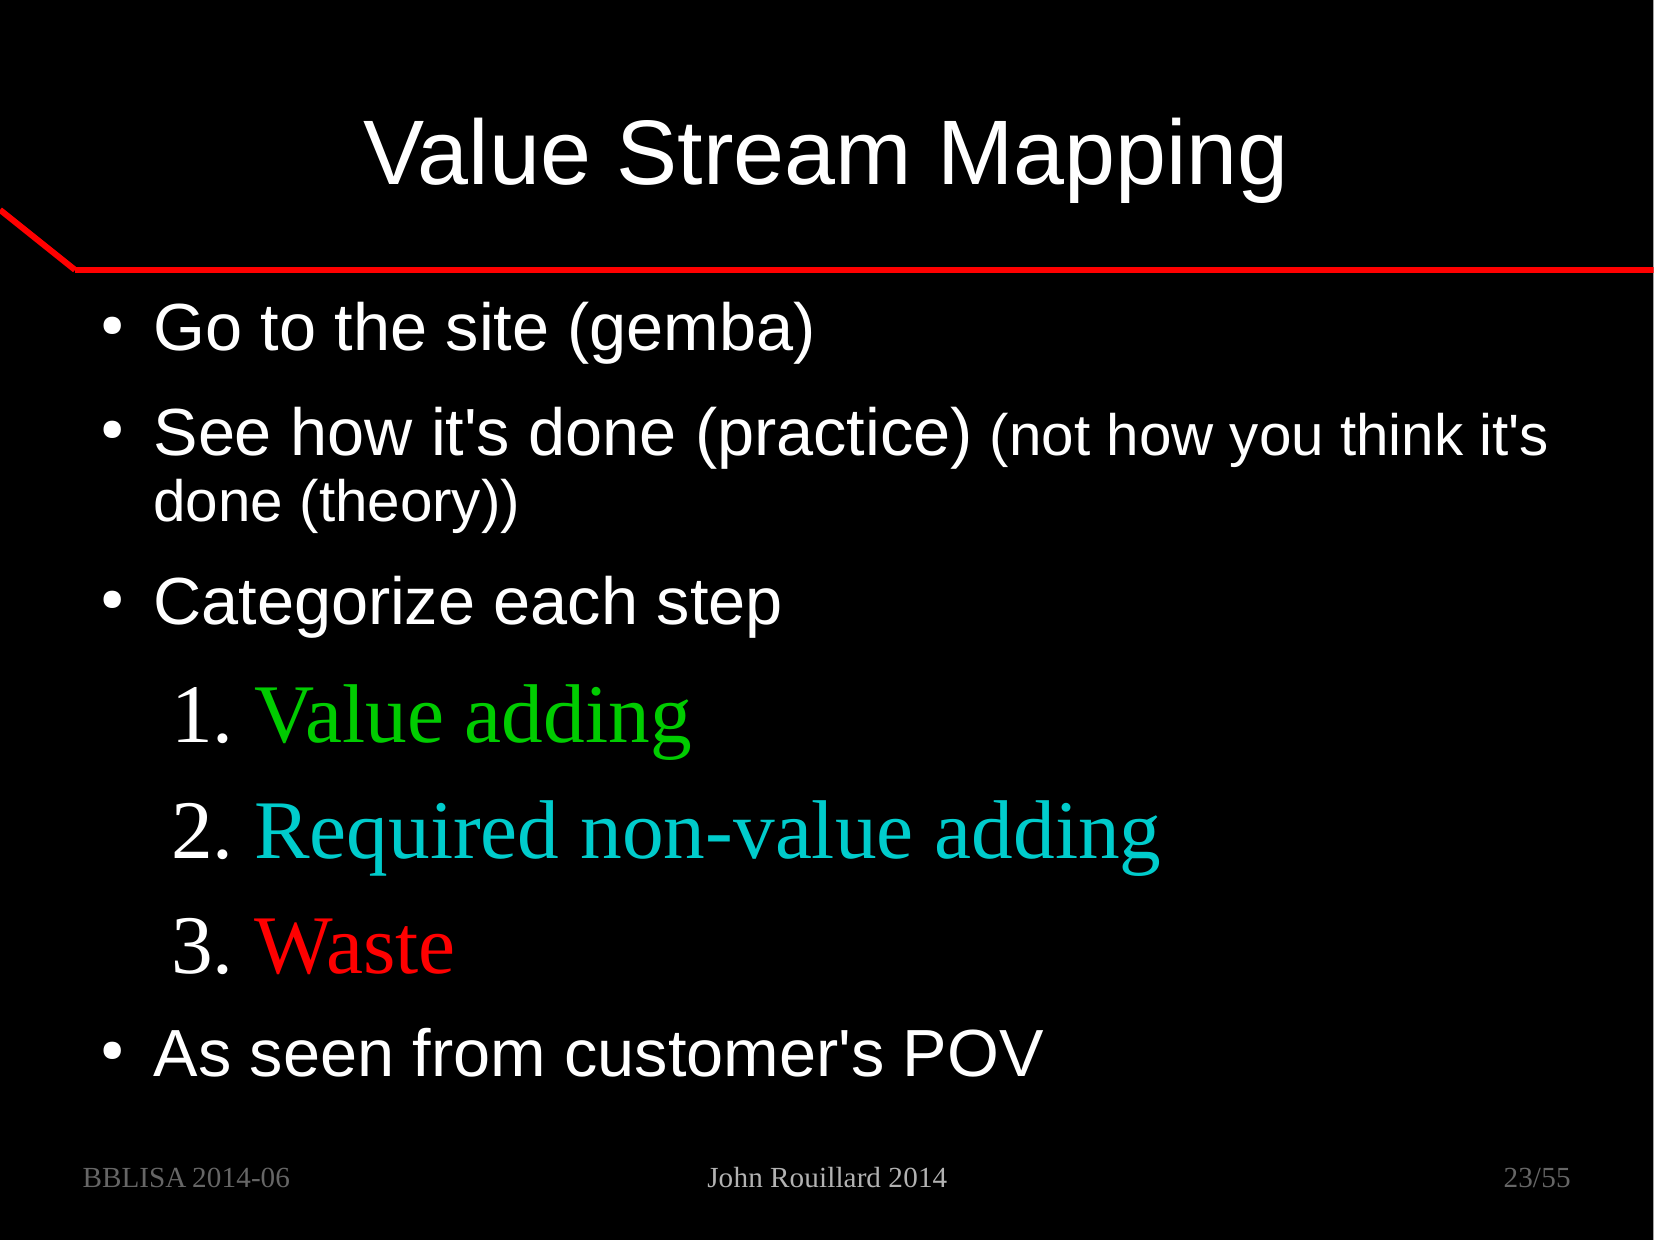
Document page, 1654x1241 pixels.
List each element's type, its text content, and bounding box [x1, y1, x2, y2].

list Go to the site (gemba) See how it's done (practice) (not how you think it's done (theory)) Categorize each step Value adding Required non-value adding Waste As seen from customer's POV [82, 290, 1571, 1110]
title Value Stream Mapping [82, 49, 1571, 257]
